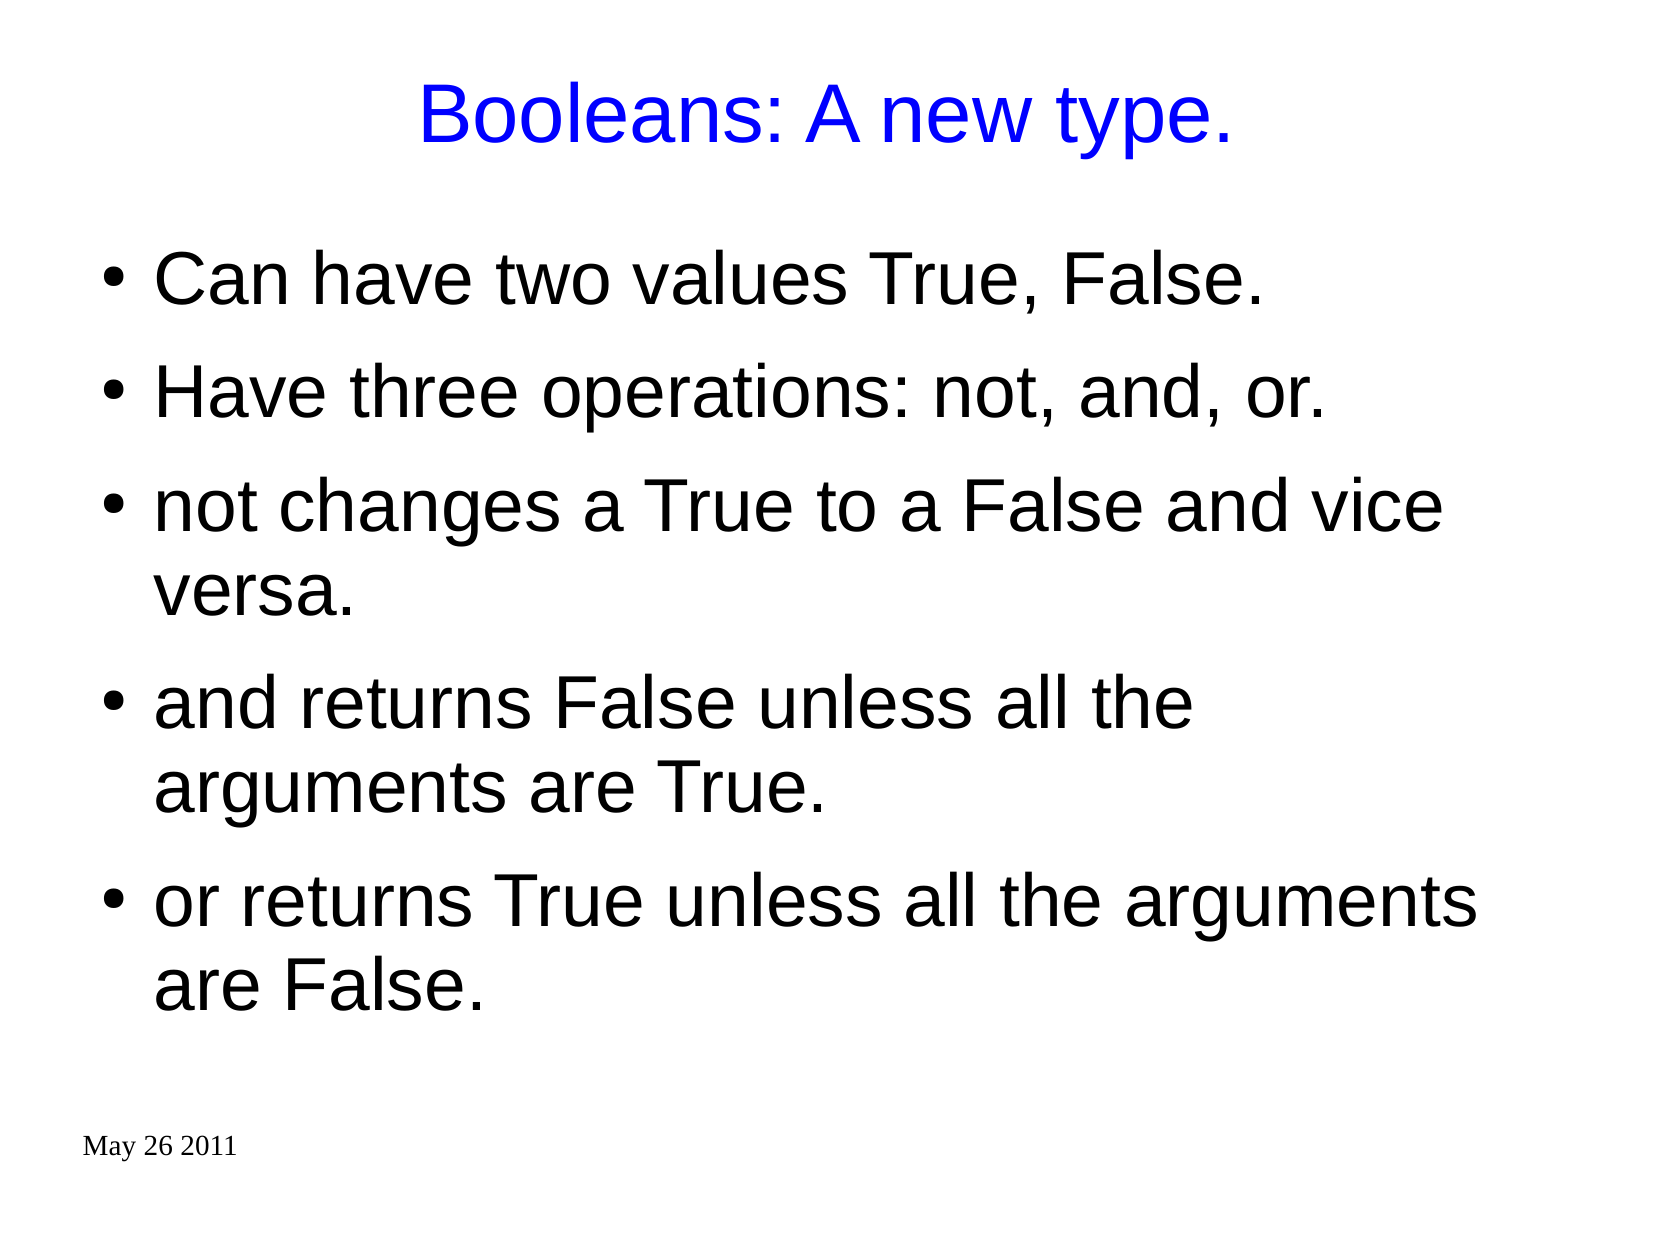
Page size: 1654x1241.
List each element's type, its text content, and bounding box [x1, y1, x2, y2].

list Can have two values True, False. Have three operations: not, and, or. not changes a True to a False and vice versa. and returns False unless all the arguments are True. or returns True unless all the arguments are False. [82, 236, 1571, 1109]
title Booleans: A new type. [82, 49, 1571, 178]
